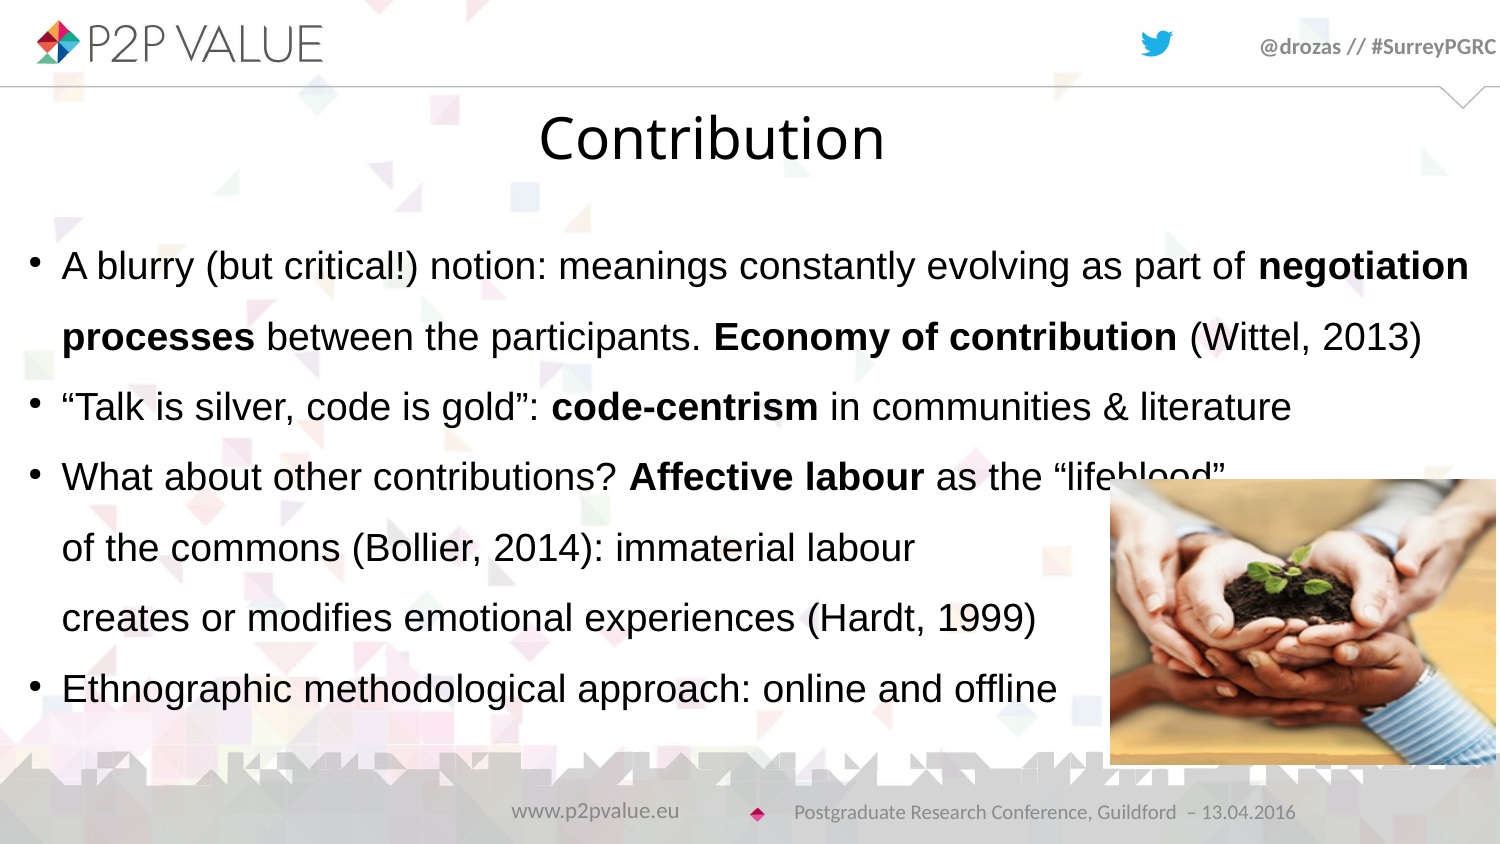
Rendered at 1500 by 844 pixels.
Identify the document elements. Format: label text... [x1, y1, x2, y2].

text_box www.p2pvalue.eu [505, 789, 724, 829]
picture [0, 0, 1500, 844]
title Contribution [60, 92, 1366, 181]
text_box Postgraduate Research Conference, Guildford – 13.04.2016 [780, 788, 1474, 834]
text_box @drozas // #SurreyPGRC [1155, 15, 1500, 76]
subtitle A blurry (but critical!) notion: meanings constantly evolving as part of negotiation processes between the participants. Economy of contribution (Wittel, 2013) “Talk is silver, code is gold”: code-centrism in communities & literature What about other contributions? Affective labour as the “lifeblood” of the commons (Bollier, 2014): immaterial labour creates or modifies emotional experiences (Hardt, 1999) Ethnographic methodological approach: online and offline [15, 210, 1496, 766]
